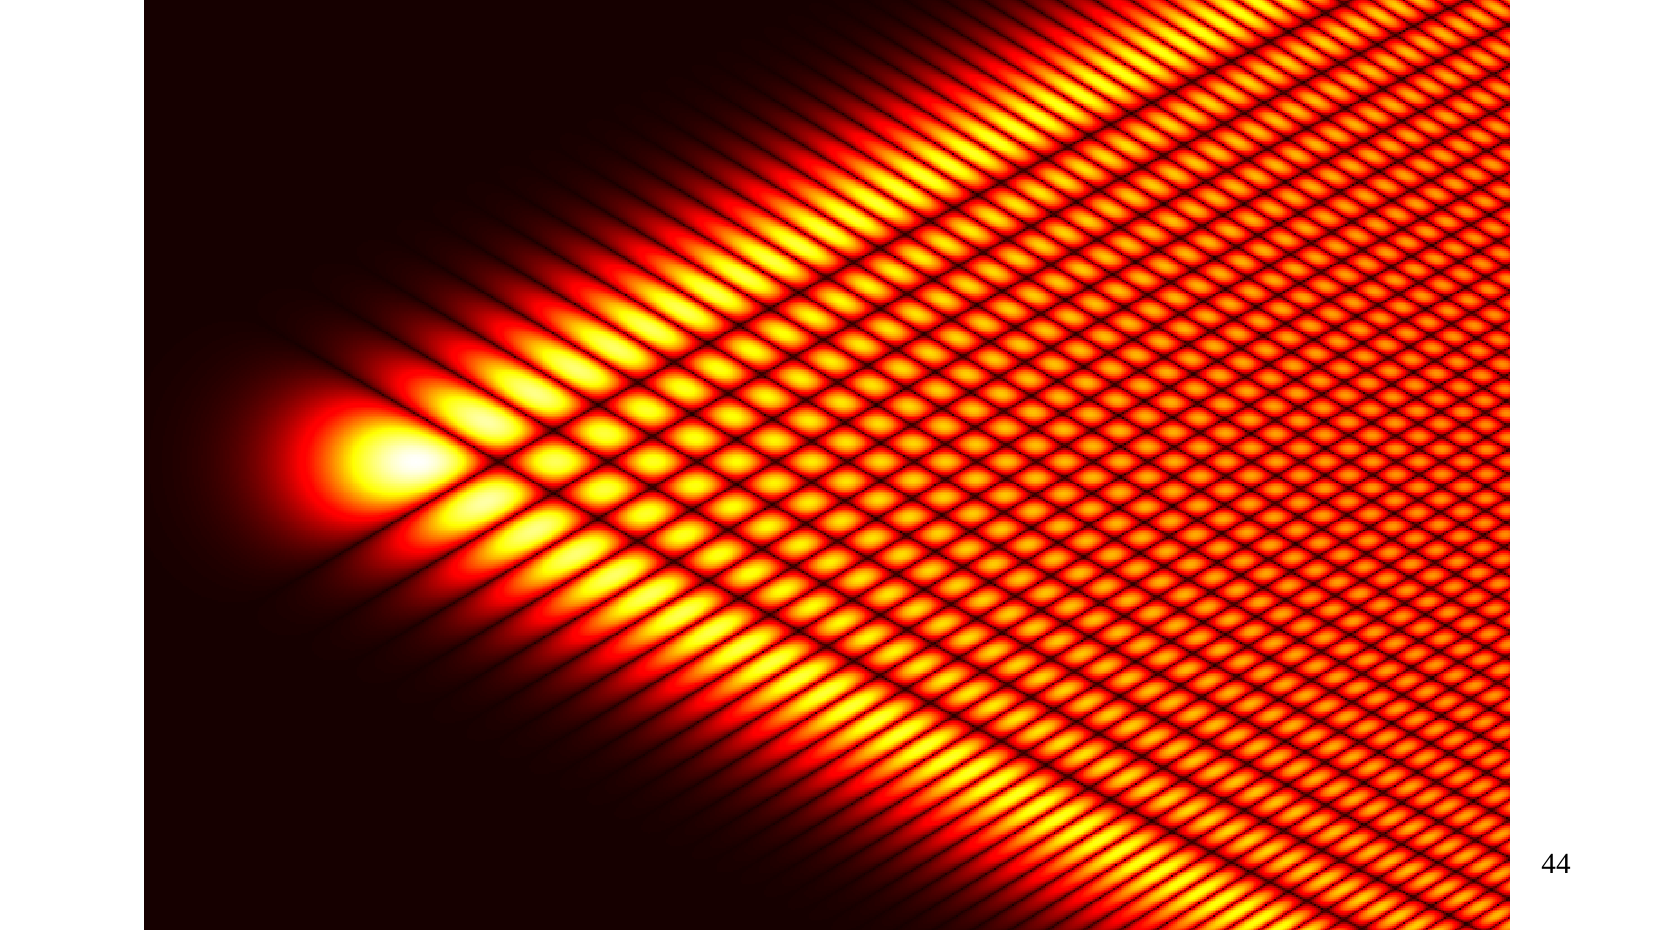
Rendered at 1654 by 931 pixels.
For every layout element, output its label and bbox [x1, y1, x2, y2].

picture [144, 0, 1510, 930]
